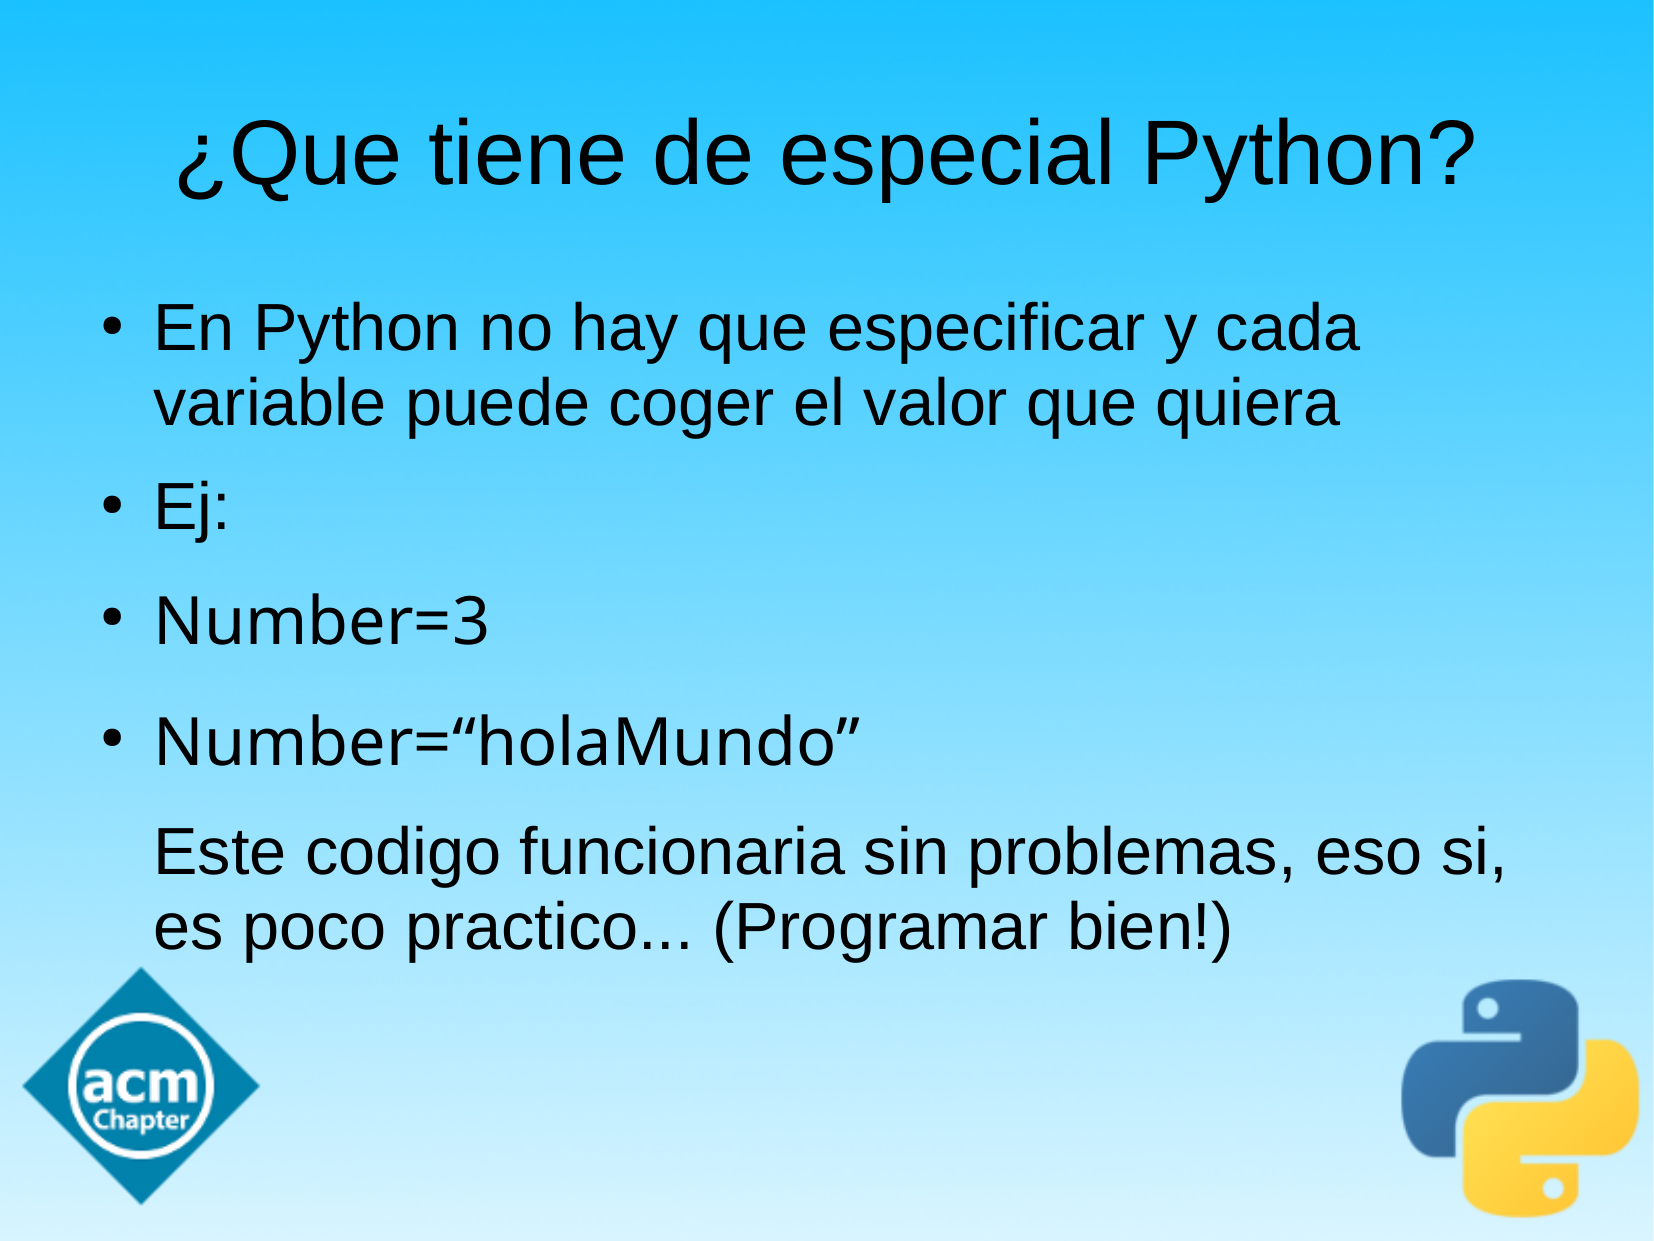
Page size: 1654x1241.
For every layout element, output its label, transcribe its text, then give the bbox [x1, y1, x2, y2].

title ¿Que tiene de especial Python? [82, 49, 1571, 257]
picture [0, 0, 1654, 1241]
list En Python no hay que especificar y cada variable puede coger el valor que quiera Ej: Number=3 Number=“holaMundo” Este codigo funcionaria sin problemas, eso si, es poco practico... (Programar bien!) [82, 290, 1571, 1010]
